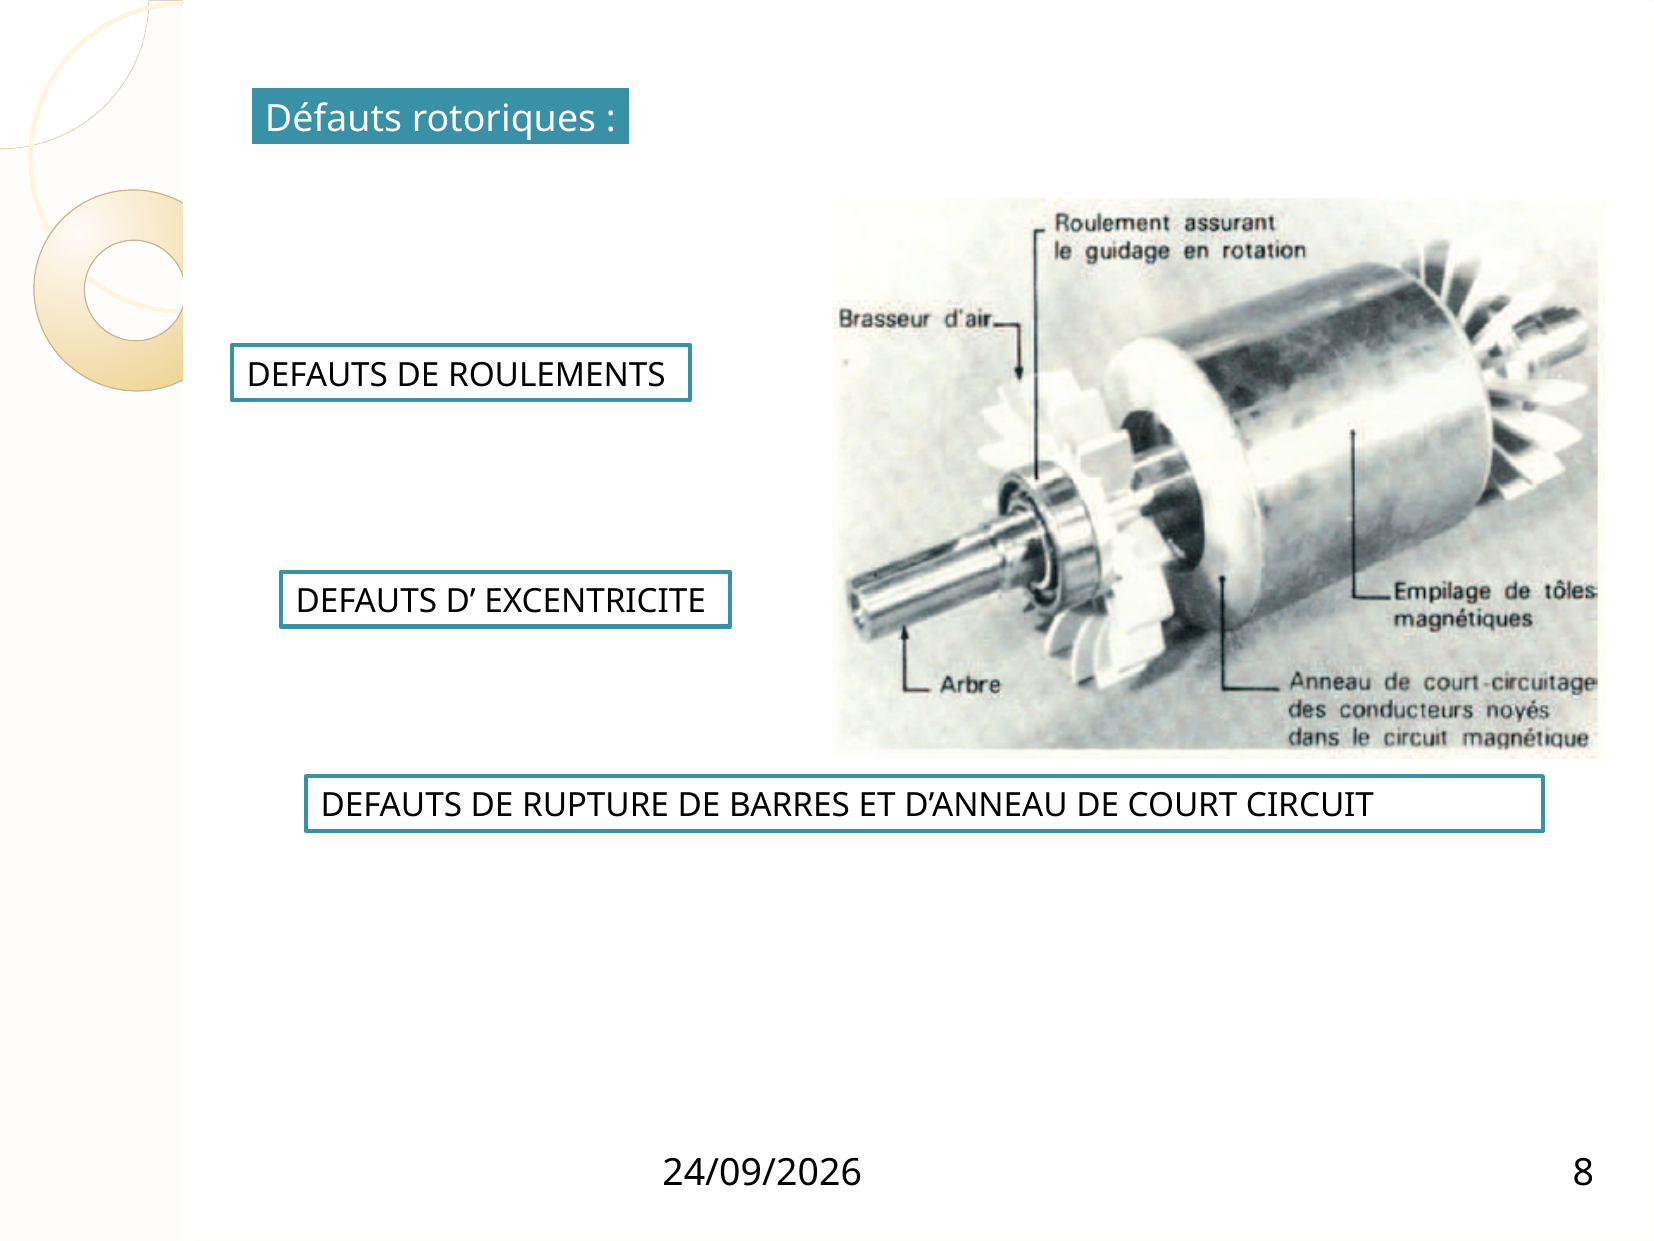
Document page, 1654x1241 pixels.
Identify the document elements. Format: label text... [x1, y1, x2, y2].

text_box DEFAUTS DE ROULEMENTS [231, 345, 690, 401]
text_box Défauts rotoriques : [250, 86, 632, 146]
slide_number <numéro> [1557, 1140, 1641, 1227]
text_box DEFAUTS DE RUPTURE DE BARRES ET D’ANNEAU DE COURT CIRCUIT [305, 776, 1543, 831]
picture [824, 190, 1605, 759]
text_box DEFAUTS D’ EXCENTRICITE [280, 571, 730, 627]
slide_number 02/07/2018 [647, 1140, 1034, 1227]
